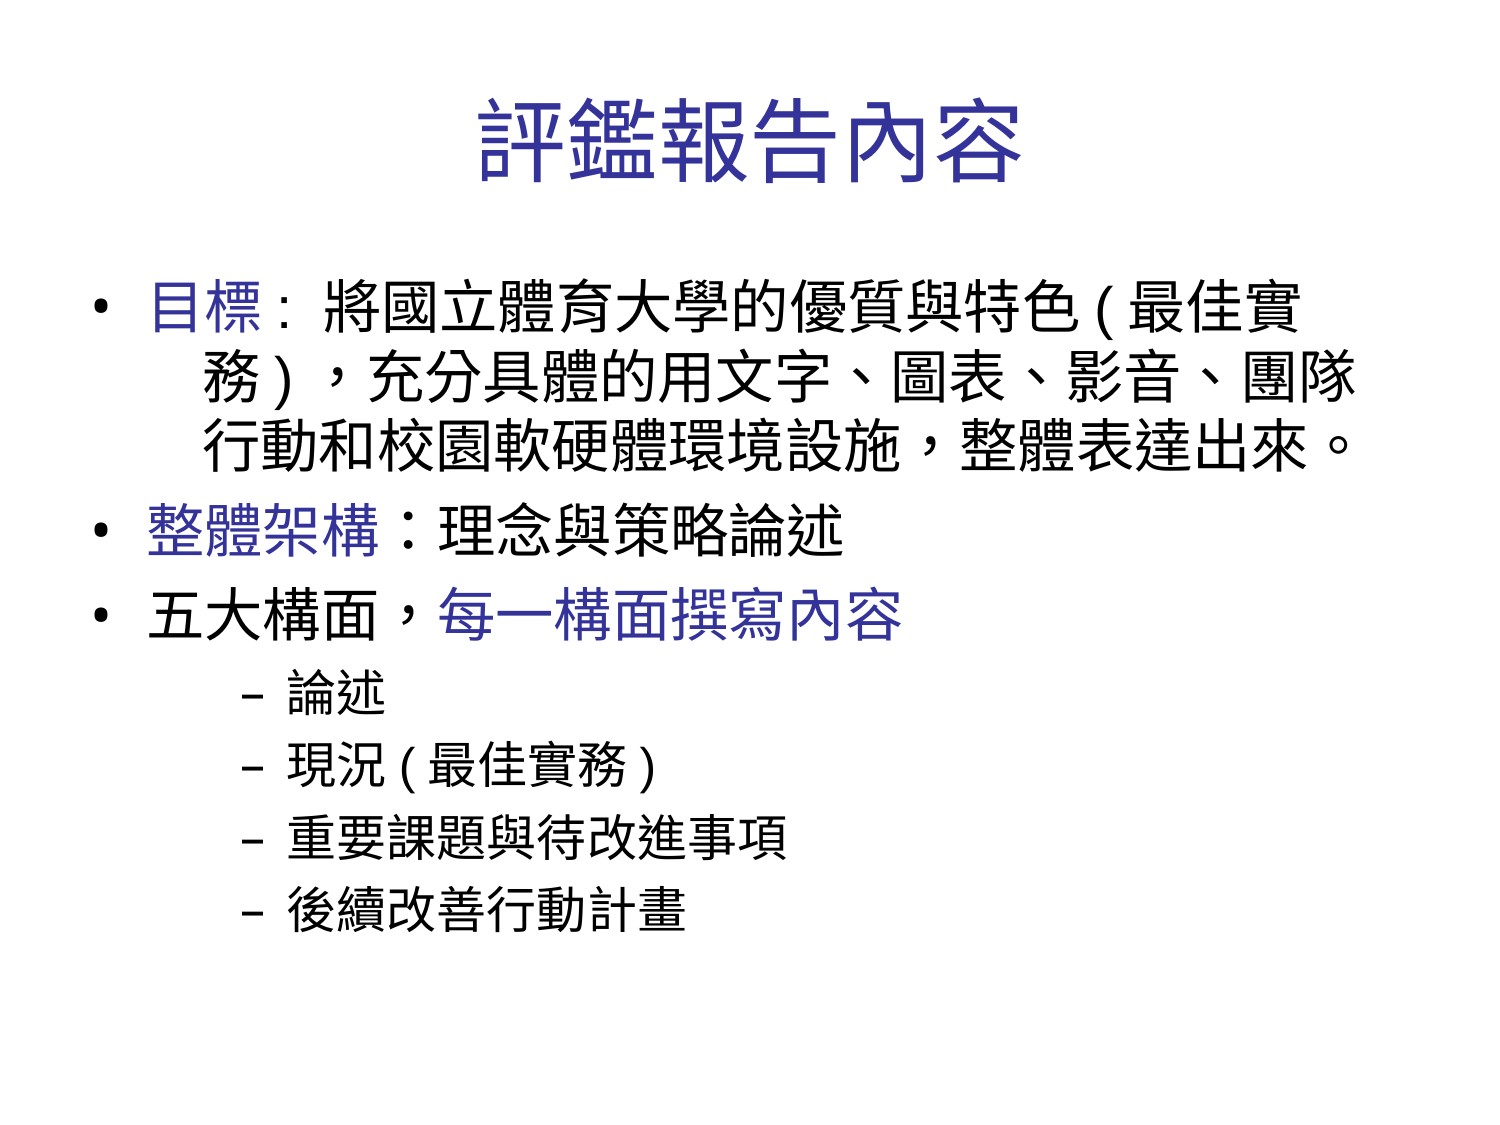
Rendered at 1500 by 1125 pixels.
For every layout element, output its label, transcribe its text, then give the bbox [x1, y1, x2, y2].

title 評鑑報告內容 [75, 45, 1426, 233]
list 目標: 將國立體育大學的優質與特色(最佳實務)，充分具體的用文字、圖表、影音、團隊行動和校園軟硬體環境設施，整體表達出來。 整體架構：理念與策略論述 五大構面，每一構面撰寫內容 論述 現況(最佳實務) 重要課題與待改進事項 後續改善行動計畫 [75, 262, 1426, 1005]
